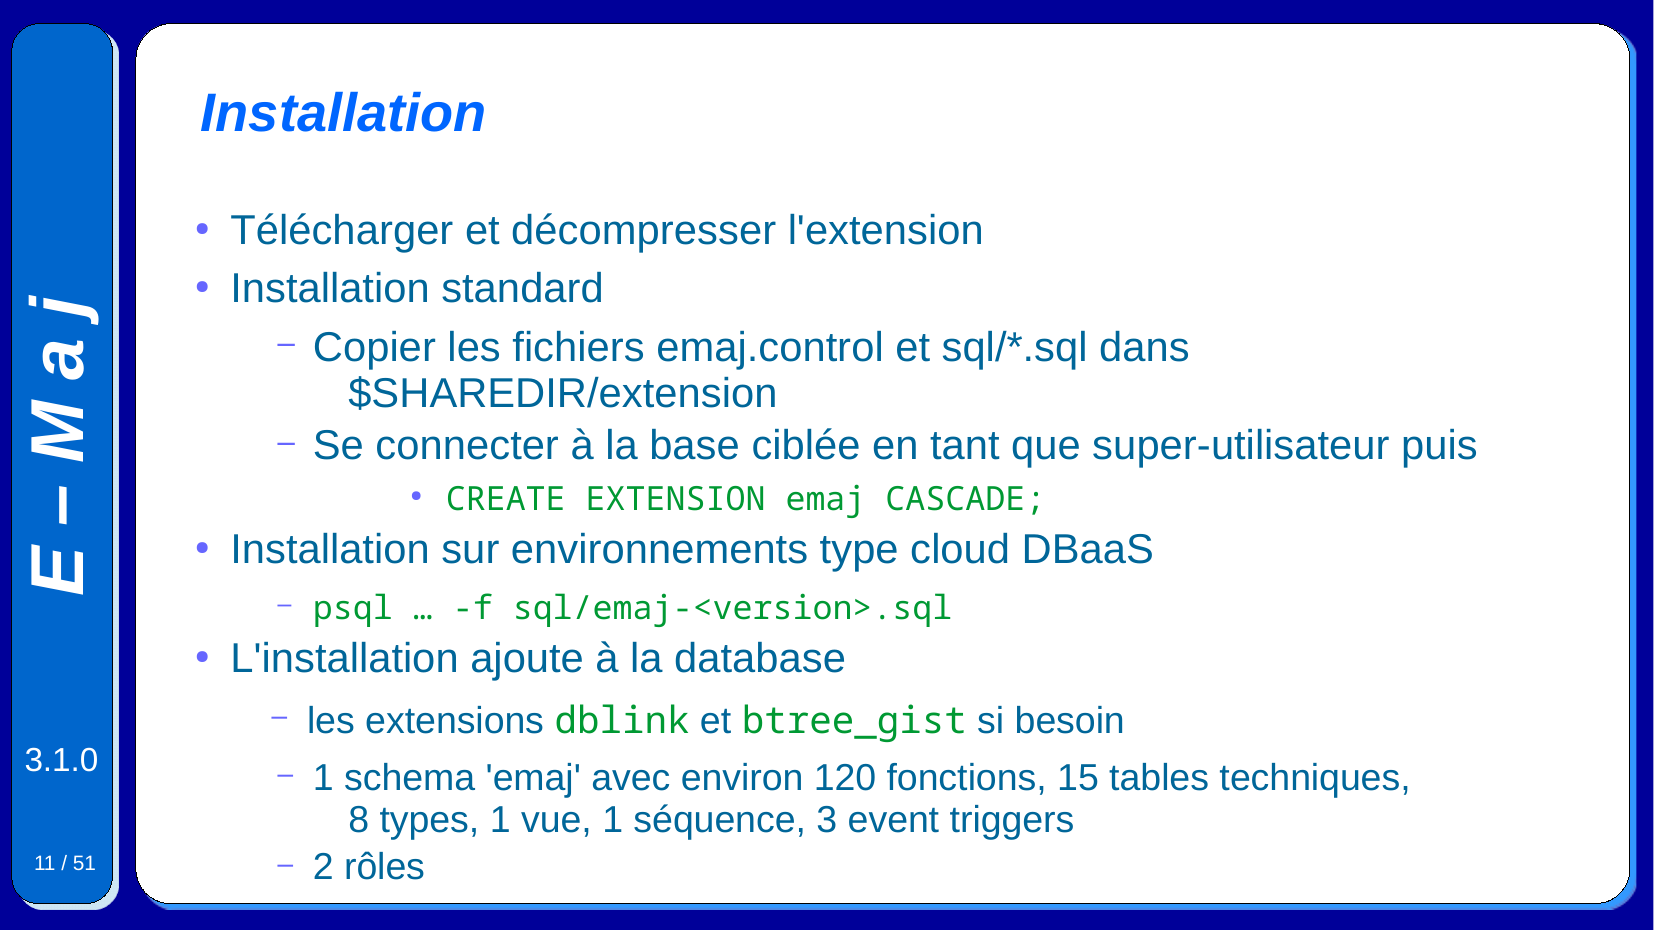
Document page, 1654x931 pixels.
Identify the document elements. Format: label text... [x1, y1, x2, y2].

list Télécharger et décompresser l'extension Installation standard Copier les fichiers emaj.control et sql/*.sql dans $SHAREDIR/extension Se connecter à la base ciblée en tant que super-utilisateur puis CREATE EXTENSION emaj CASCADE; Installation sur environnements type cloud DBaaS psql … -f sql/emaj-<version>.sql L'installation ajoute à la database les extensions dblink et btree_gist si besoin 1 schema 'emaj' avec environ 120 fonctions, 15 tables techniques, 8 types, 1 vue, 1 séquence, 3 event triggers 2 rôles [177, 206, 1587, 880]
title Installation [200, 34, 1575, 191]
